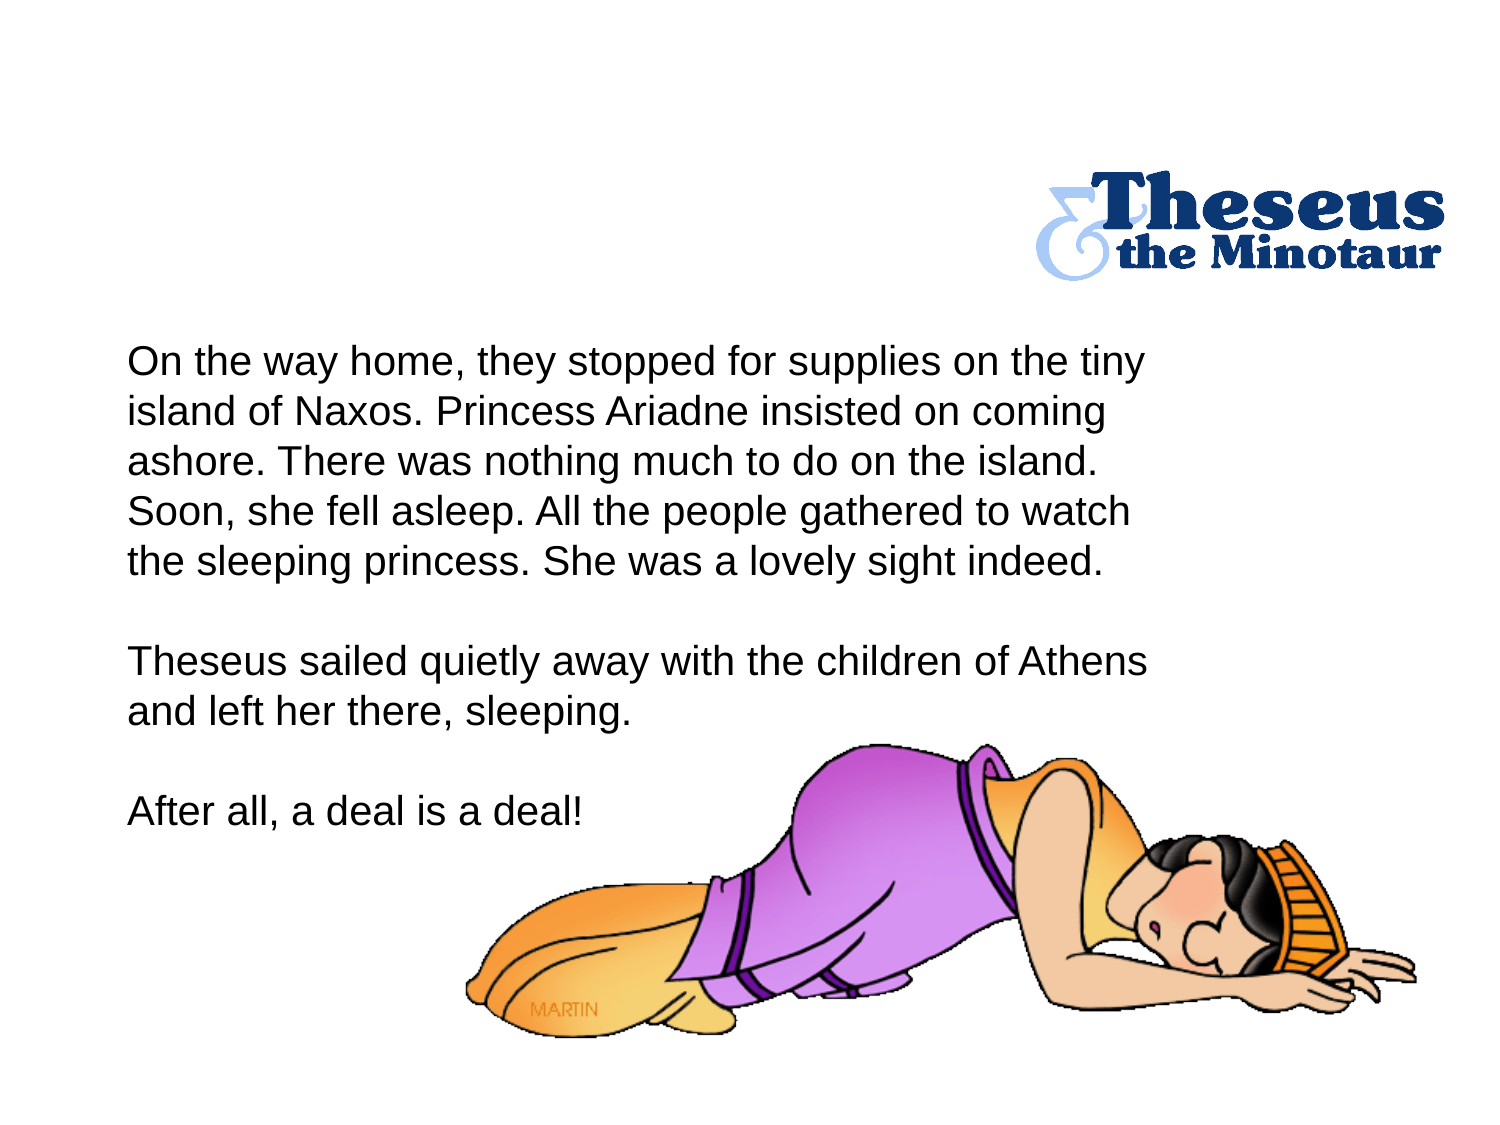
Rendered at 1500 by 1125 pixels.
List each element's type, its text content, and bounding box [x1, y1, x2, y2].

picture [1033, 148, 1447, 296]
text_box On the way home, they stopped for supplies on the tiny island of Naxos. Princess Ariadne insisted on coming ashore. There was nothing much to do on the island. Soon, she fell asleep. All the people gathered to watch the sleeping princess. She was a lovely sight indeed. Theseus sailed quietly away with the children of Athens and left her there, sleeping. After all, a deal is a deal! [76, 325, 1164, 842]
picture [422, 722, 1436, 1059]
